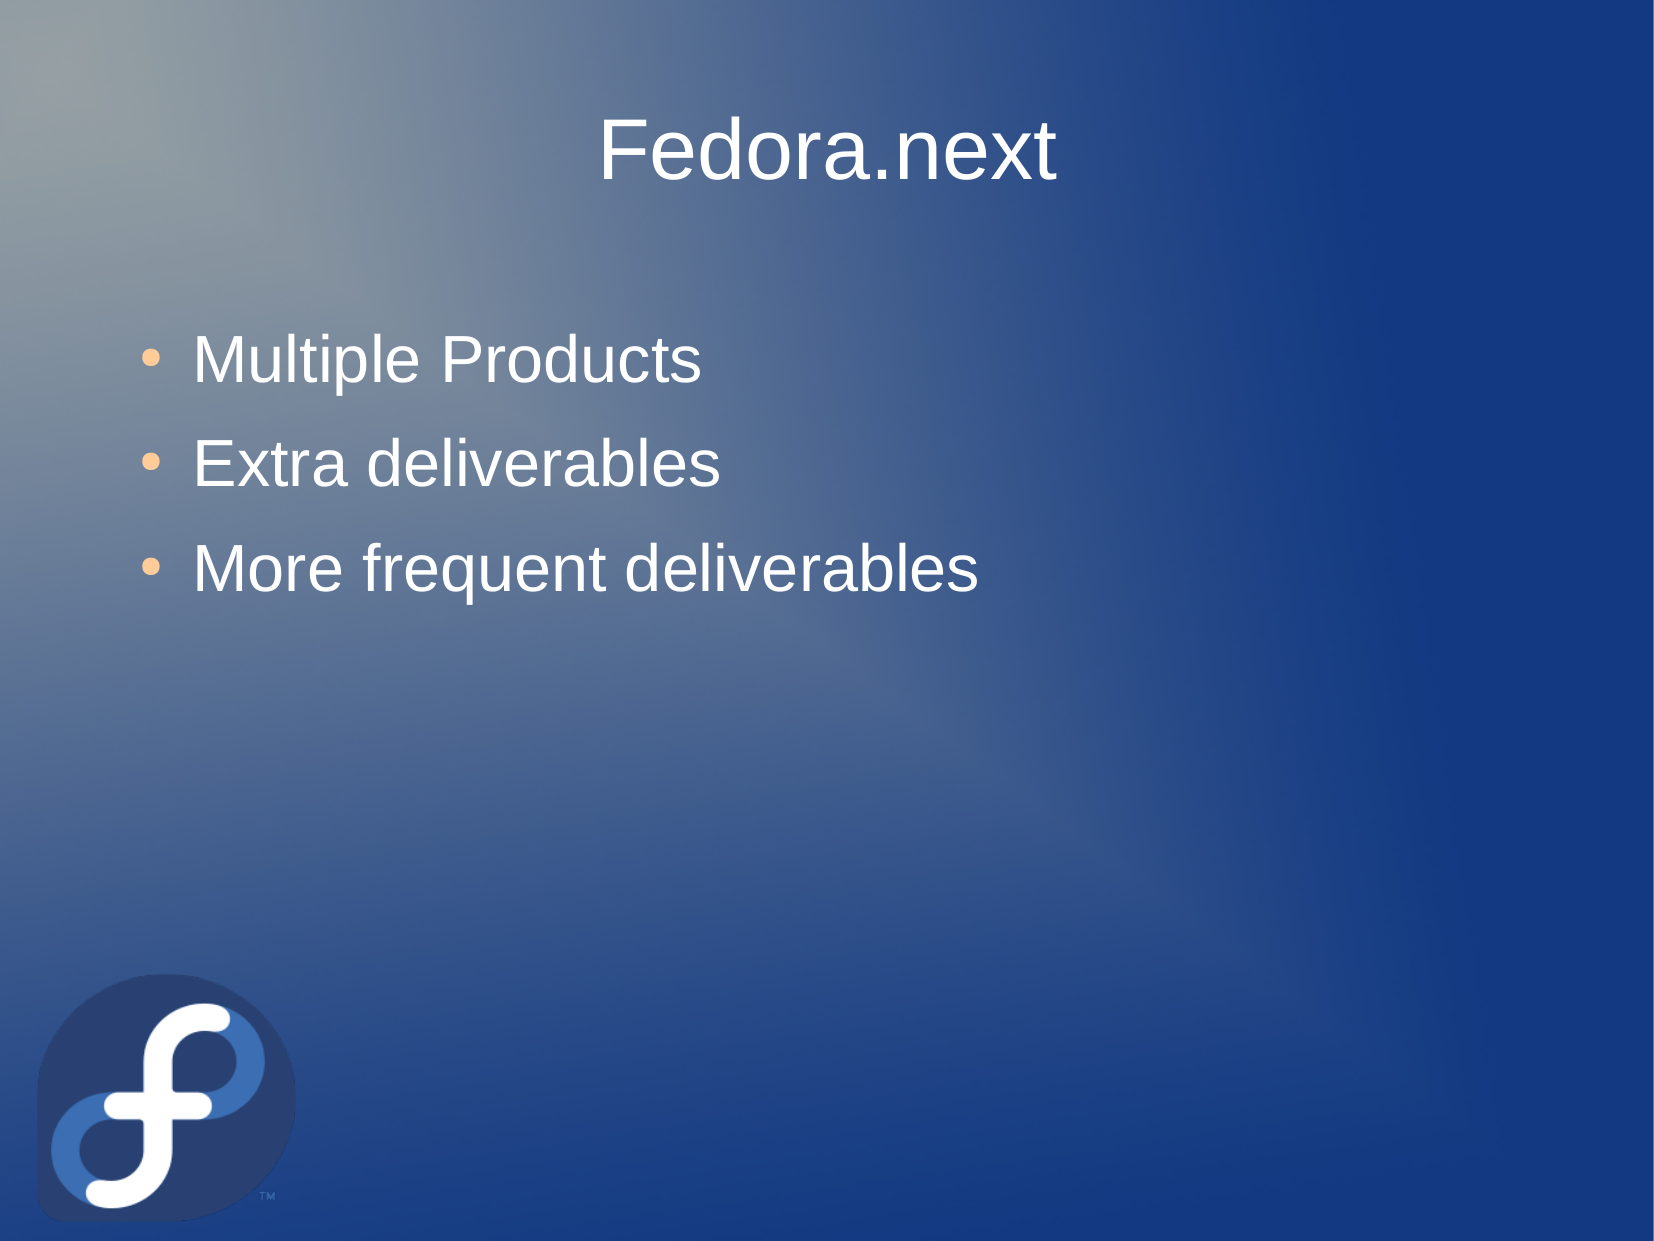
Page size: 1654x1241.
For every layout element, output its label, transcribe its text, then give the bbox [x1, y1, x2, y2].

list Multiple Products Extra deliverables More frequent deliverables [121, 322, 1561, 1141]
title Fedora.next [121, 46, 1534, 254]
picture [0, 0, 1654, 1241]
